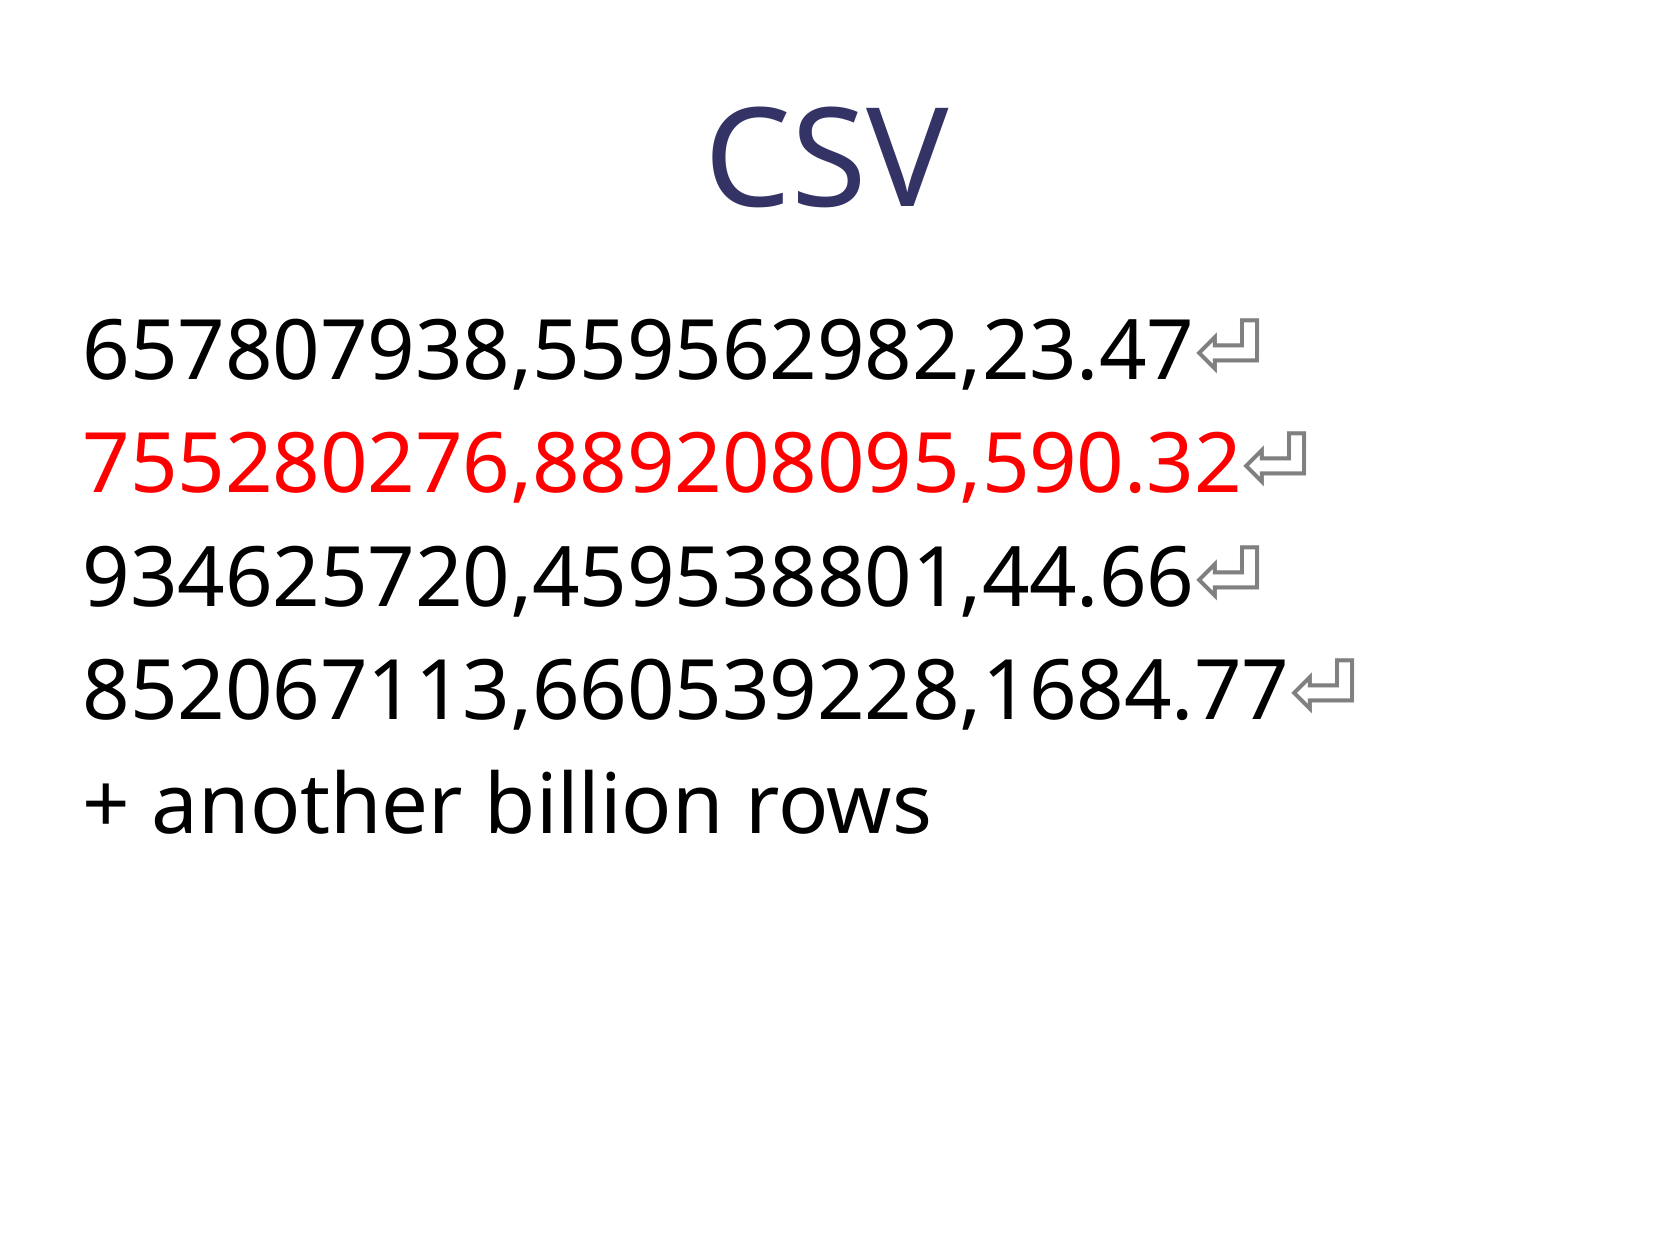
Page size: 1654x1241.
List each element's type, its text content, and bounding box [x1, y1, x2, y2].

title CSV [82, 56, 1571, 250]
subtitle 657807938,559562982,23.47⏎ 755280276,889208095,590.32⏎ 934625720,459538801,44.66⏎ 852067113,660539228,1684.77⏎ + another billion rows [82, 290, 1571, 798]
